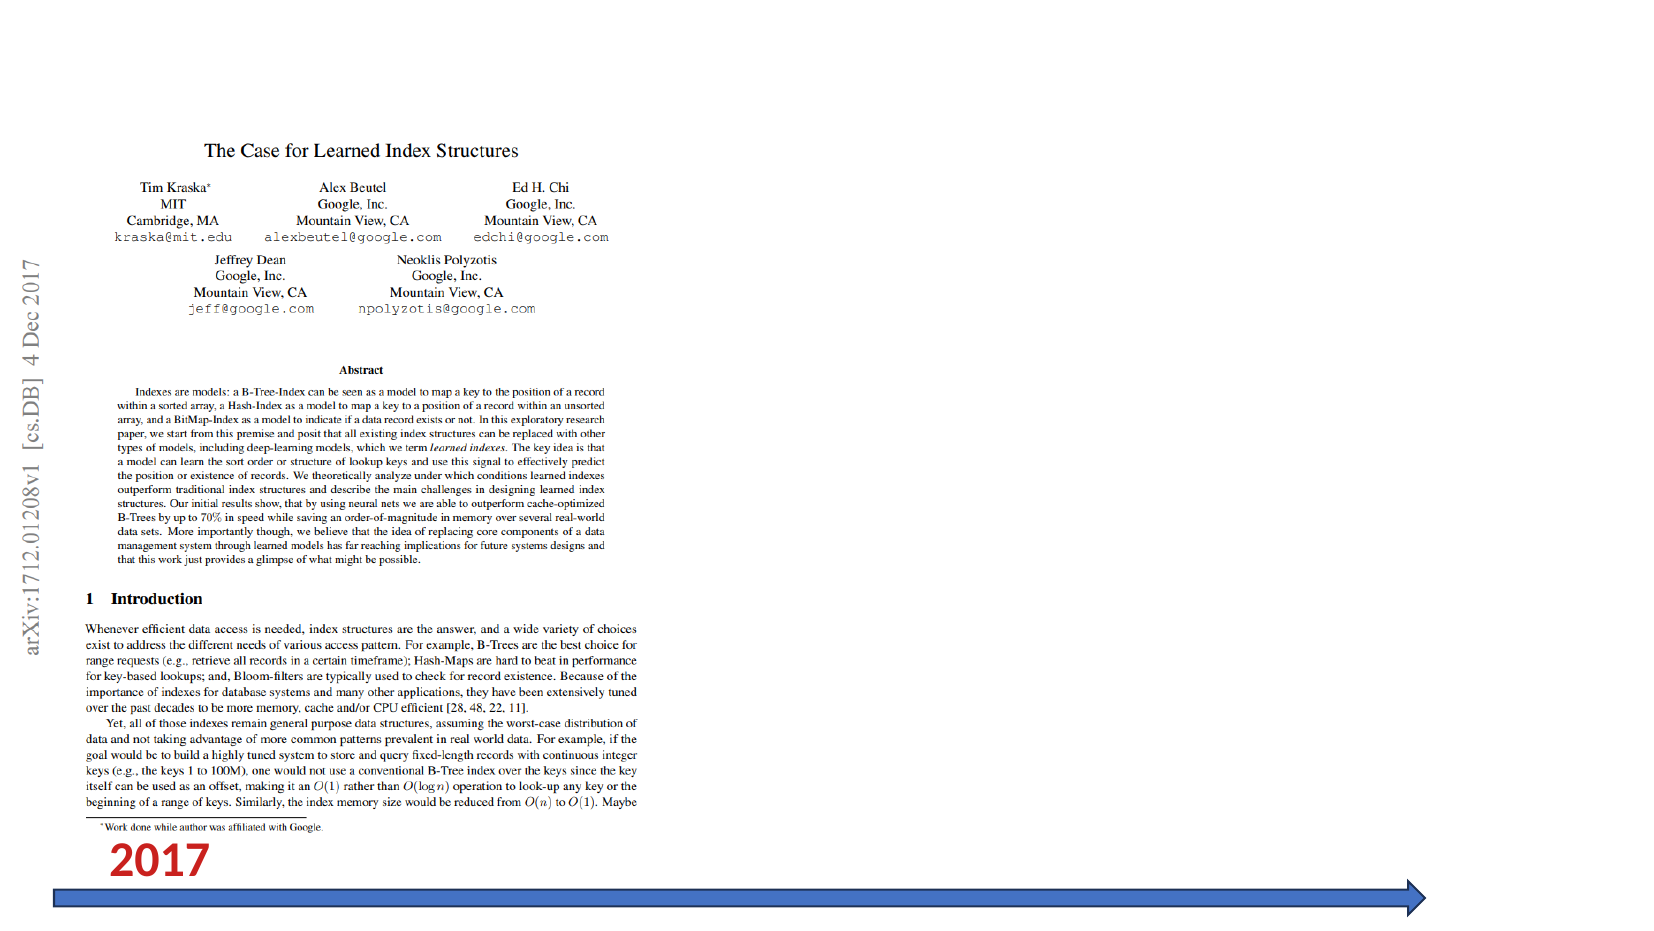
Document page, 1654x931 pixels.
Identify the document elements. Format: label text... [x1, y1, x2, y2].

text_box 2017 [94, 819, 226, 889]
picture [4, 29, 717, 844]
text_box [53, 881, 1426, 915]
